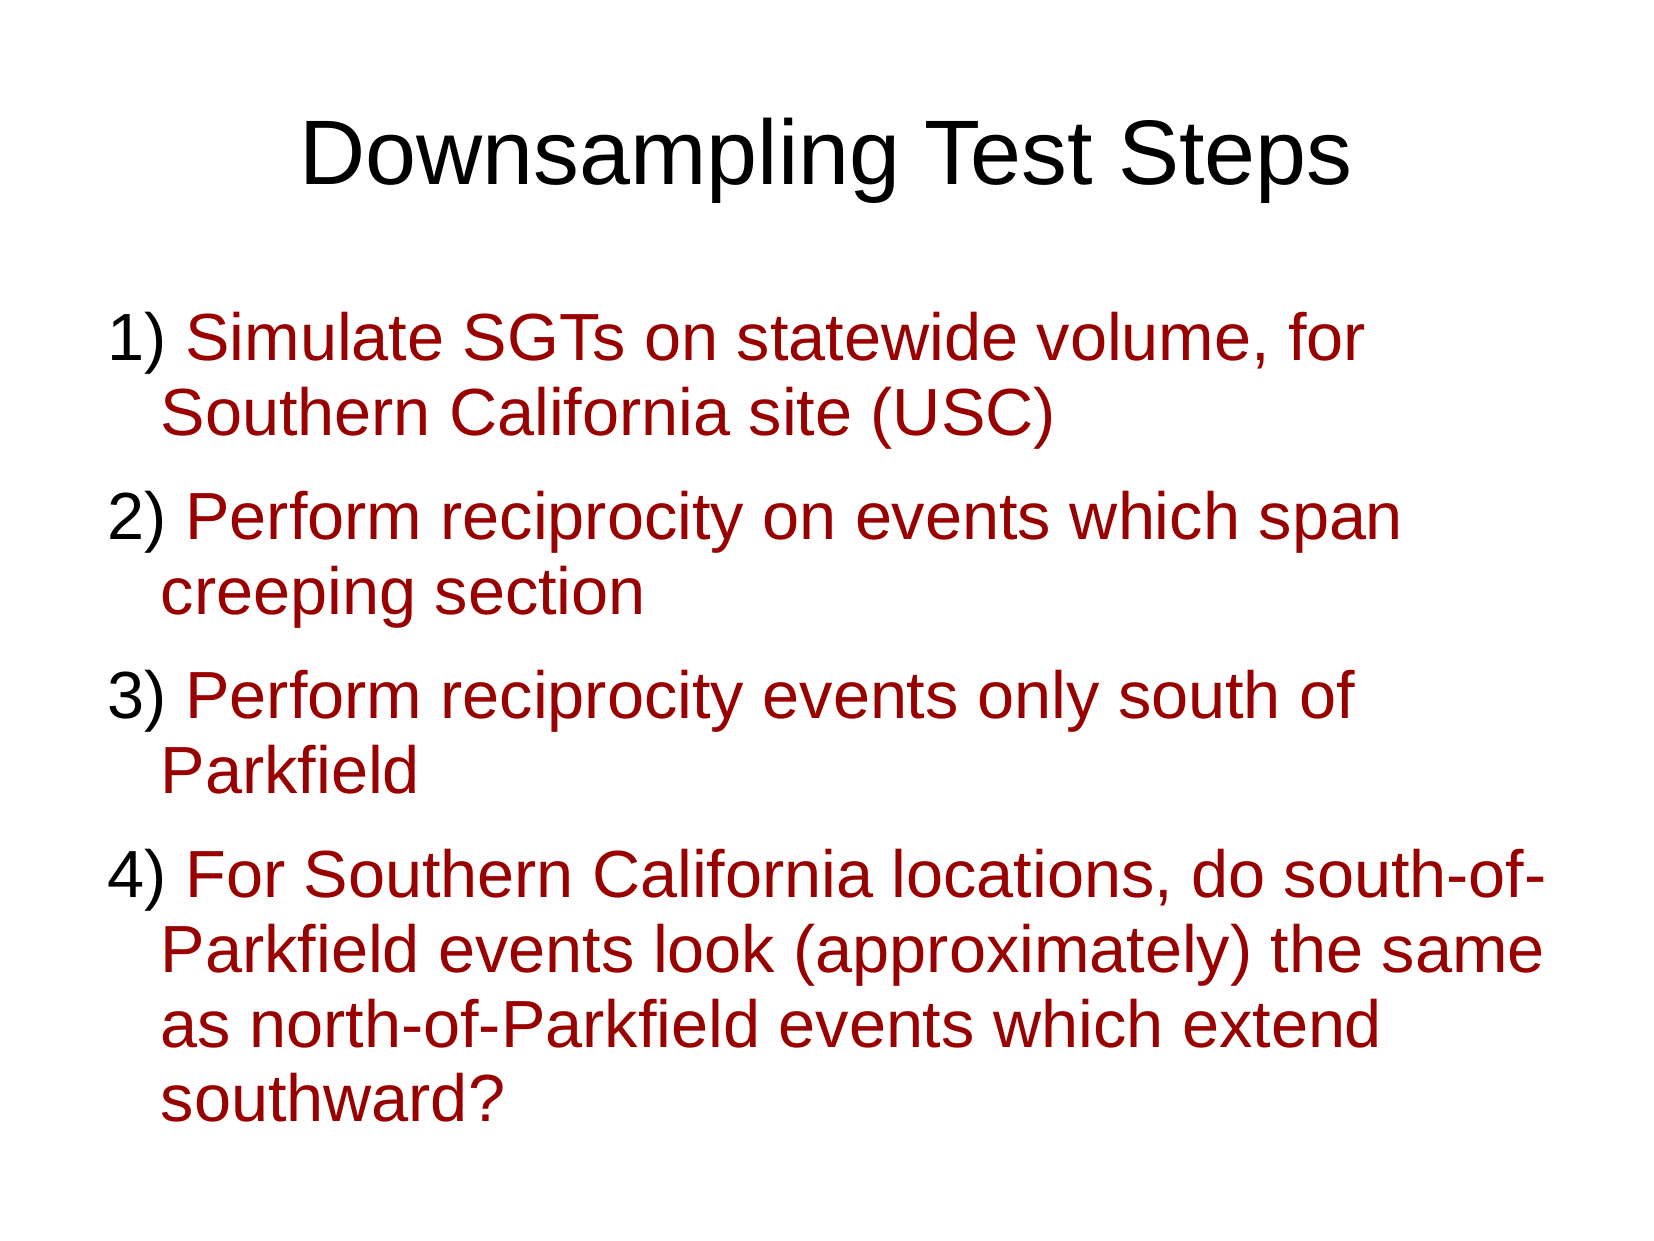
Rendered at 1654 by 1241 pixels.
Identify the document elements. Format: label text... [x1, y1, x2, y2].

title Downsampling Test Steps [82, 49, 1571, 257]
list Simulate SGTs on statewide volume, for Southern California site (USC) Perform reciprocity on events which span creeping section Perform reciprocity events only south of Parkfield For Southern California locations, do south-of-Parkfield events look (approximately) the same as north-of-Parkfield events which extend southward? [90, 300, 1579, 1156]
